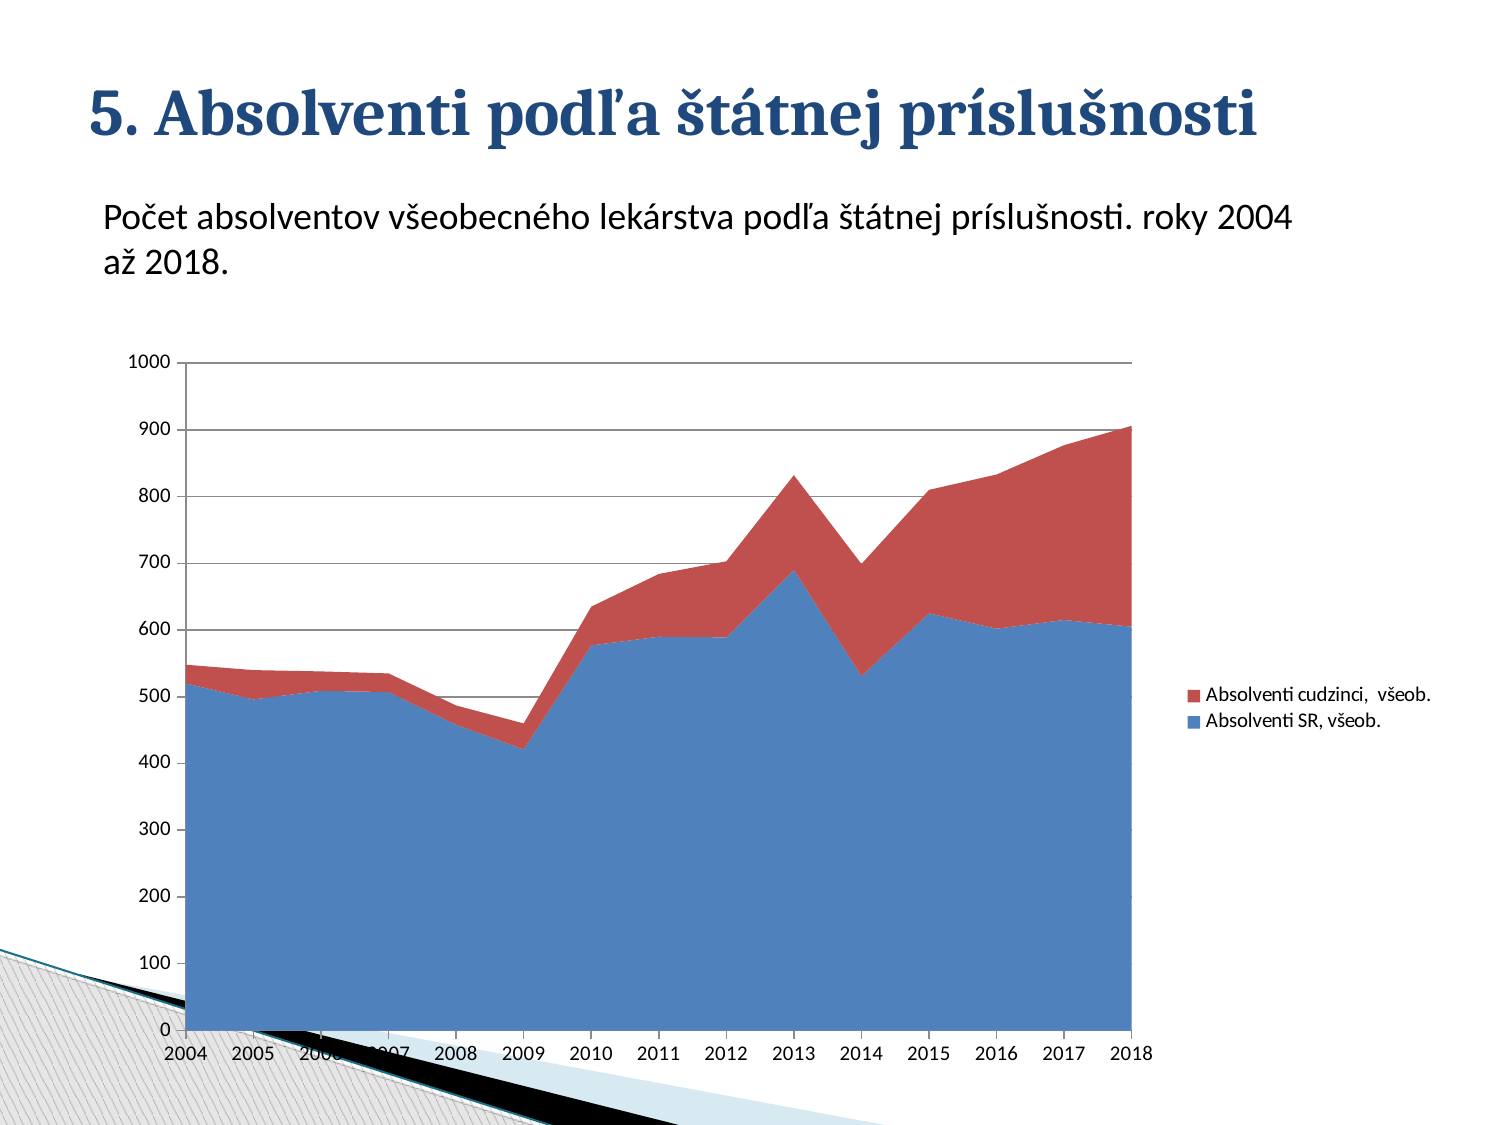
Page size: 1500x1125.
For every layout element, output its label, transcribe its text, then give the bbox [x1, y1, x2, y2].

chart [100, 338, 1451, 1081]
title 5. Absolventi podľa štátnej príslušnosti [75, 45, 1425, 173]
text_box Počet absolventov všeobecného lekárstva podľa štátnej príslušnosti. roky 2004 až 2018. [88, 184, 1329, 290]
